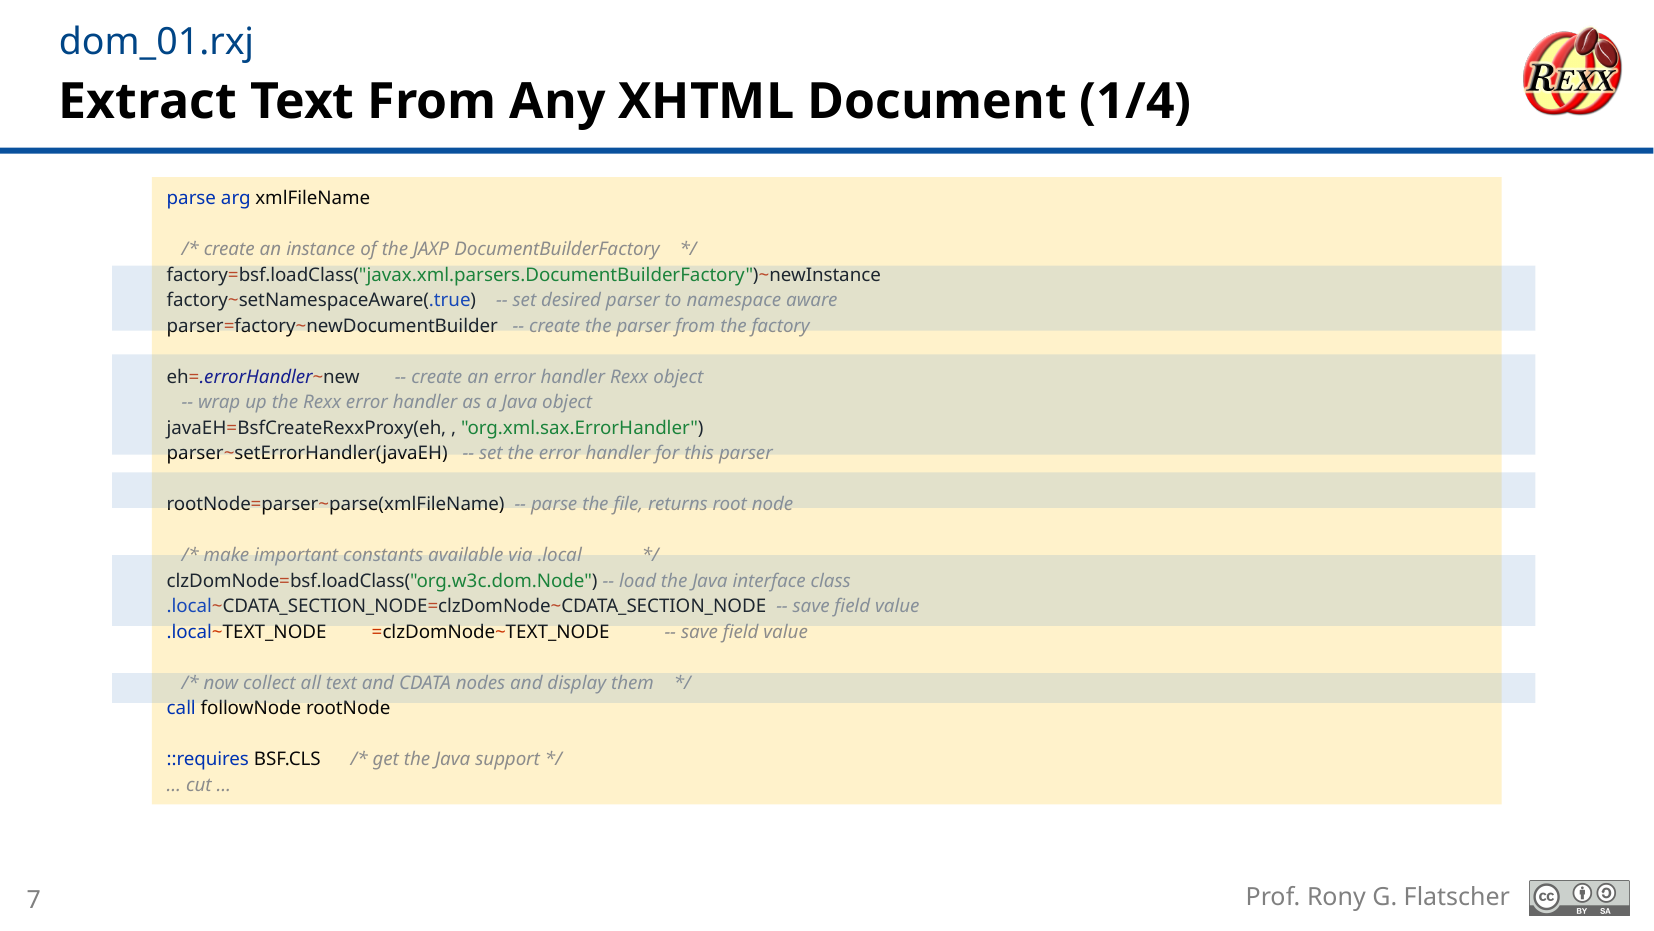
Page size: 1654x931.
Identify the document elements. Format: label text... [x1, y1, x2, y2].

text_box [112, 673, 1536, 703]
text_box parse arg xmlFileName /* create an instance of the JAXP DocumentBuilderFactory */ factory=bsf.loadClass("javax.xml.parsers.DocumentBuilderFactory")~newInstance factory~setNamespaceAware(.true) -- set desired parser to namespace aware parser=factory~newDocumentBuilder -- create the parser from the factory eh=.errorHandler~new -- create an error handler Rexx object -- wrap up the Rexx error handler as a Java object javaEH=BsfCreateRexxProxy(eh, , "org.xml.sax.ErrorHandler") parser~setErrorHandler(javaEH) -- set the error handler for this parser rootNode=parser~parse(xmlFileName) -- parse the file, returns root node /* make important constants available via .local */ clzDomNode=bsf.loadClass("org.w3c.dom.Node") -- load the Java interface class .local~CDATA_SECTION_NODE=clzDomNode~CDATA_SECTION_NODE -- save field value .local~TEXT_NODE =clzDomNode~TEXT_NODE -- save field value /* now collect all text and CDATA nodes and display them */ call followNode rootNode ::requires BSF.CLS /* get the Java support */ … cut … [151, 177, 1502, 265]
text_box [112, 265, 1536, 331]
text_box parse arg xmlFileName /* create an instance of the JAXP DocumentBuilderFactory */ factory=bsf.loadClass("javax.xml.parsers.DocumentBuilderFactory")~newInstance factory~setNamespaceAware(.true) -- set desired parser to namespace aware parser=factory~newDocumentBuilder -- create the parser from the factory eh=.errorHandler~new -- create an error handler Rexx object -- wrap up the Rexx error handler as a Java object javaEH=BsfCreateRexxProxy(eh, , "org.xml.sax.ErrorHandler") parser~setErrorHandler(javaEH) -- set the error handler for this parser rootNode=parser~parse(xmlFileName) -- parse the file, returns root node /* make important constants available via .local */ clzDomNode=bsf.loadClass("org.w3c.dom.Node") -- load the Java interface class .local~CDATA_SECTION_NODE=clzDomNode~CDATA_SECTION_NODE -- save field value .local~TEXT_NODE =clzDomNode~TEXT_NODE -- save field value /* now collect all text and CDATA nodes and display them */ call followNode rootNode ::requires BSF.CLS /* get the Java support */ … cut … [151, 331, 1502, 354]
text_box parse arg xmlFileName /* create an instance of the JAXP DocumentBuilderFactory */ factory=bsf.loadClass("javax.xml.parsers.DocumentBuilderFactory")~newInstance factory~setNamespaceAware(.true) -- set desired parser to namespace aware parser=factory~newDocumentBuilder -- create the parser from the factory eh=.errorHandler~new -- create an error handler Rexx object -- wrap up the Rexx error handler as a Java object javaEH=BsfCreateRexxProxy(eh, , "org.xml.sax.ErrorHandler") parser~setErrorHandler(javaEH) -- set the error handler for this parser rootNode=parser~parse(xmlFileName) -- parse the file, returns root node /* make important constants available via .local */ clzDomNode=bsf.loadClass("org.w3c.dom.Node") -- load the Java interface class .local~CDATA_SECTION_NODE=clzDomNode~CDATA_SECTION_NODE -- save field value .local~TEXT_NODE =clzDomNode~TEXT_NODE -- save field value /* now collect all text and CDATA nodes and display them */ call followNode rootNode ::requires BSF.CLS /* get the Java support */ … cut … [151, 455, 1502, 472]
text_box parse arg xmlFileName /* create an instance of the JAXP DocumentBuilderFactory */ factory=bsf.loadClass("javax.xml.parsers.DocumentBuilderFactory")~newInstance factory~setNamespaceAware(.true) -- set desired parser to namespace aware parser=factory~newDocumentBuilder -- create the parser from the factory eh=.errorHandler~new -- create an error handler Rexx object -- wrap up the Rexx error handler as a Java object javaEH=BsfCreateRexxProxy(eh, , "org.xml.sax.ErrorHandler") parser~setErrorHandler(javaEH) -- set the error handler for this parser rootNode=parser~parse(xmlFileName) -- parse the file, returns root node /* make important constants available via .local */ clzDomNode=bsf.loadClass("org.w3c.dom.Node") -- load the Java interface class .local~CDATA_SECTION_NODE=clzDomNode~CDATA_SECTION_NODE -- save field value .local~TEXT_NODE =clzDomNode~TEXT_NODE -- save field value /* now collect all text and CDATA nodes and display them */ call followNode rootNode ::requires BSF.CLS /* get the Java support */ … cut … [151, 703, 1502, 781]
text_box [112, 472, 1536, 508]
text_box parse arg xmlFileName /* create an instance of the JAXP DocumentBuilderFactory */ factory=bsf.loadClass("javax.xml.parsers.DocumentBuilderFactory")~newInstance factory~setNamespaceAware(.true) -- set desired parser to namespace aware parser=factory~newDocumentBuilder -- create the parser from the factory eh=.errorHandler~new -- create an error handler Rexx object -- wrap up the Rexx error handler as a Java object javaEH=BsfCreateRexxProxy(eh, , "org.xml.sax.ErrorHandler") parser~setErrorHandler(javaEH) -- set the error handler for this parser rootNode=parser~parse(xmlFileName) -- parse the file, returns root node /* make important constants available via .local */ clzDomNode=bsf.loadClass("org.w3c.dom.Node") -- load the Java interface class .local~CDATA_SECTION_NODE=clzDomNode~CDATA_SECTION_NODE -- save field value .local~TEXT_NODE =clzDomNode~TEXT_NODE -- save field value /* now collect all text and CDATA nodes and display them */ call followNode rootNode ::requires BSF.CLS /* get the Java support */ … cut … [151, 508, 1502, 555]
text_box [112, 354, 1536, 455]
text_box [112, 555, 1536, 626]
title dom_01.rxj Extract Text From Any XHTML Document (1/4) [0, 0, 1625, 148]
text_box parse arg xmlFileName /* create an instance of the JAXP DocumentBuilderFactory */ factory=bsf.loadClass("javax.xml.parsers.DocumentBuilderFactory")~newInstance factory~setNamespaceAware(.true) -- set desired parser to namespace aware parser=factory~newDocumentBuilder -- create the parser from the factory eh=.errorHandler~new -- create an error handler Rexx object -- wrap up the Rexx error handler as a Java object javaEH=BsfCreateRexxProxy(eh, , "org.xml.sax.ErrorHandler") parser~setErrorHandler(javaEH) -- set the error handler for this parser rootNode=parser~parse(xmlFileName) -- parse the file, returns root node /* make important constants available via .local */ clzDomNode=bsf.loadClass("org.w3c.dom.Node") -- load the Java interface class .local~CDATA_SECTION_NODE=clzDomNode~CDATA_SECTION_NODE -- save field value .local~TEXT_NODE =clzDomNode~TEXT_NODE -- save field value /* now collect all text and CDATA nodes and display them */ call followNode rootNode ::requires BSF.CLS /* get the Java support */ … cut … [151, 626, 1502, 673]
